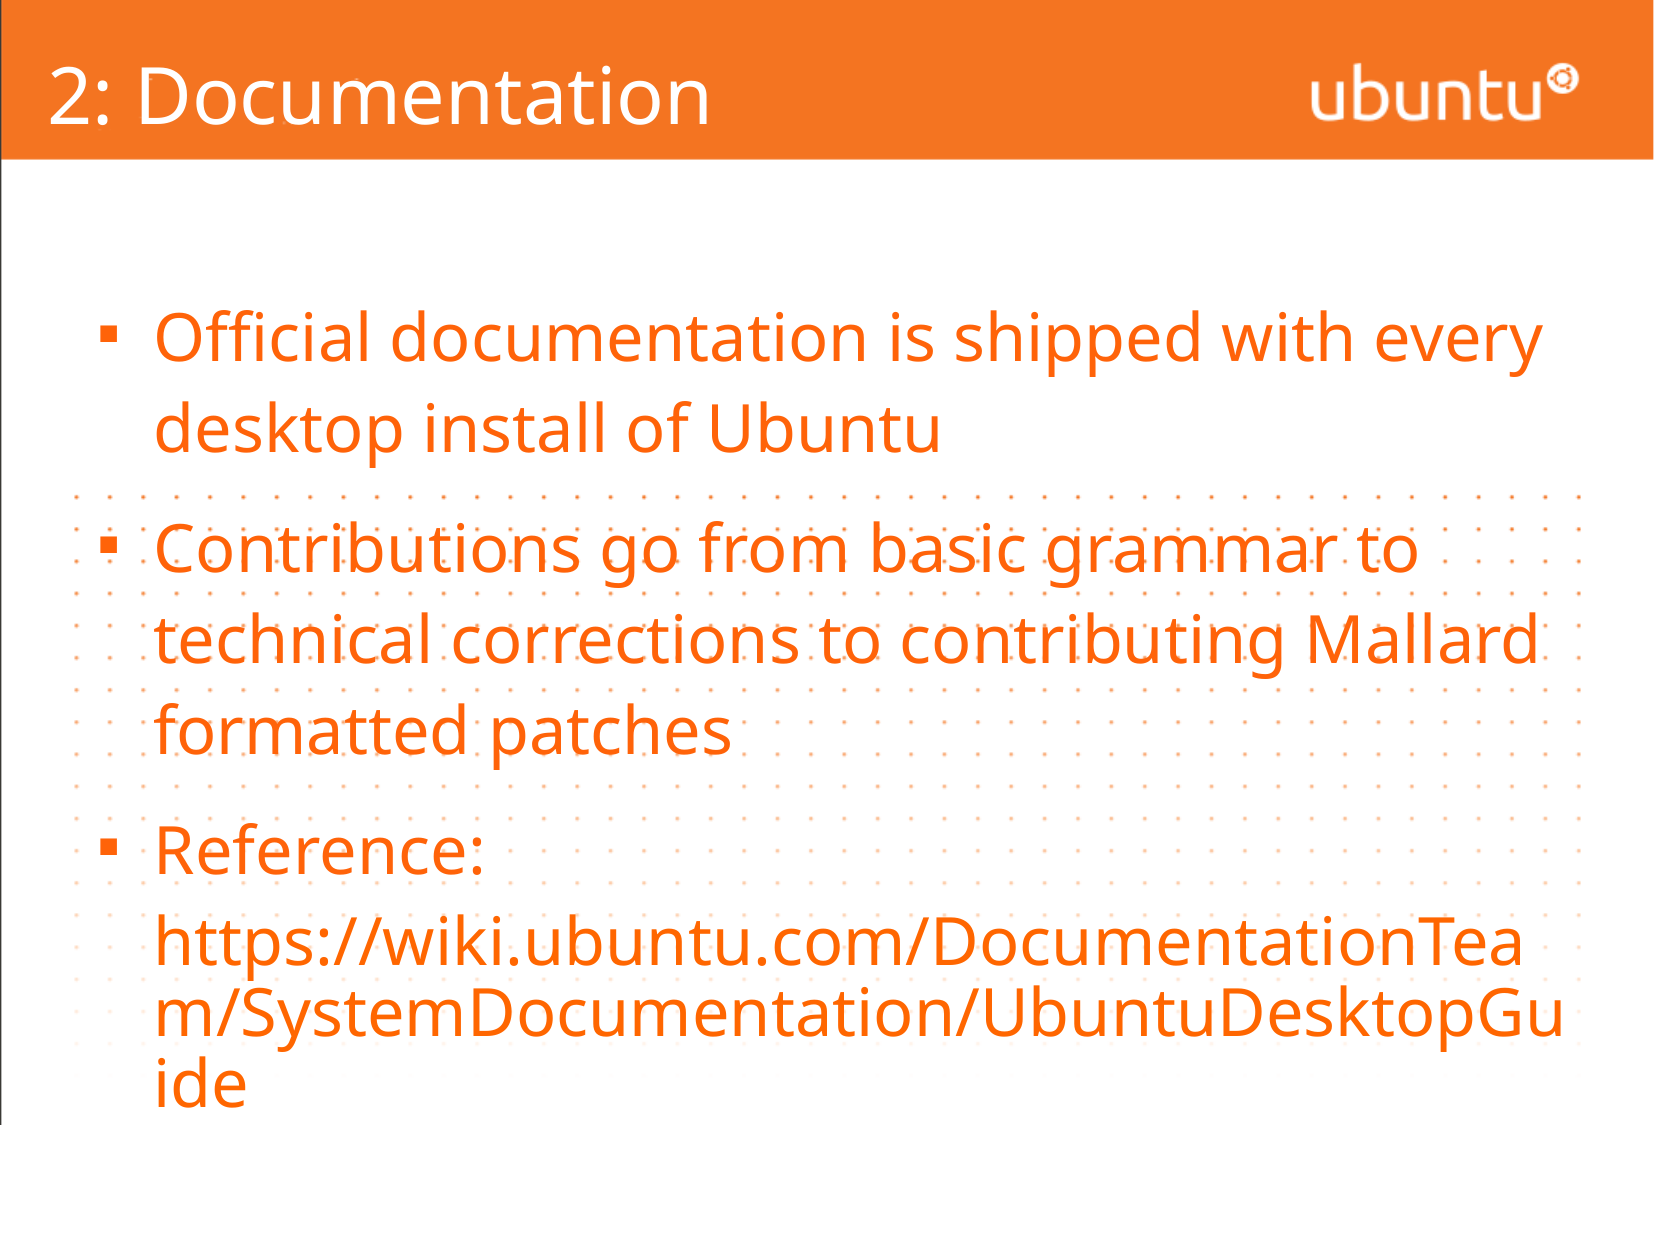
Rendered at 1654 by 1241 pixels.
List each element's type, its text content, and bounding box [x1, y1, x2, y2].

picture [0, 0, 1654, 1125]
title 2: Documentation [47, 29, 1276, 158]
list Official documentation is shipped with every desktop install of Ubuntu Contributions go from basic grammar to technical corrections to contributing Mallard formatted patches Reference: https://wiki.ubuntu.com/DocumentationTeam/SystemDocumentation/UbuntuDesktopGuide [82, 290, 1571, 1010]
